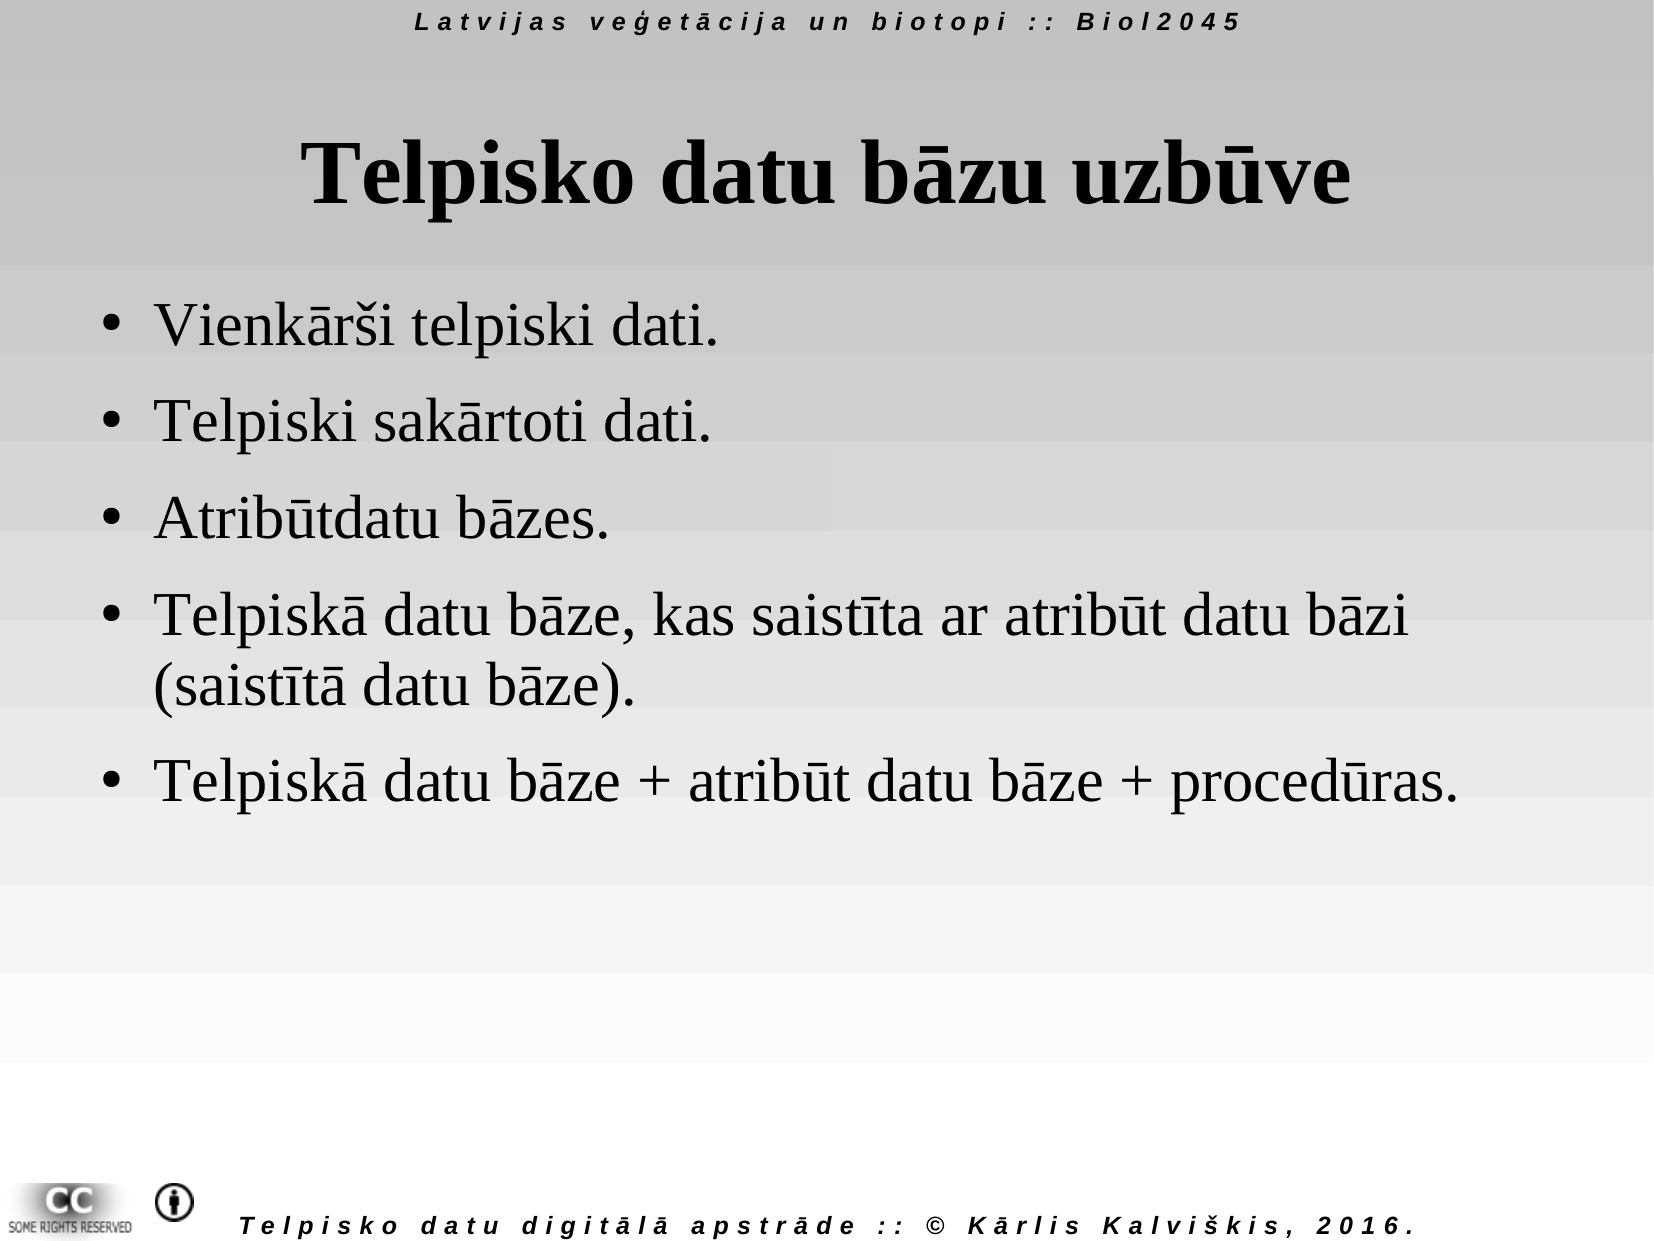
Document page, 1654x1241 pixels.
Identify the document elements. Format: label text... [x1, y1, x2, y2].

title Telpisko datu bāzu uzbūve [29, 49, 1625, 296]
list Vienkārši telpiski dati. Telpiski sakārtoti dati. Atribūtdatu bāzes. Telpiskā datu bāze, kas saistīta ar atribūt datu bāzi (saistītā datu bāze). Telpiskā datu bāze + atribūt datu bāze + procedūras. [82, 289, 1571, 1113]
picture [0, 0, 1654, 1241]
